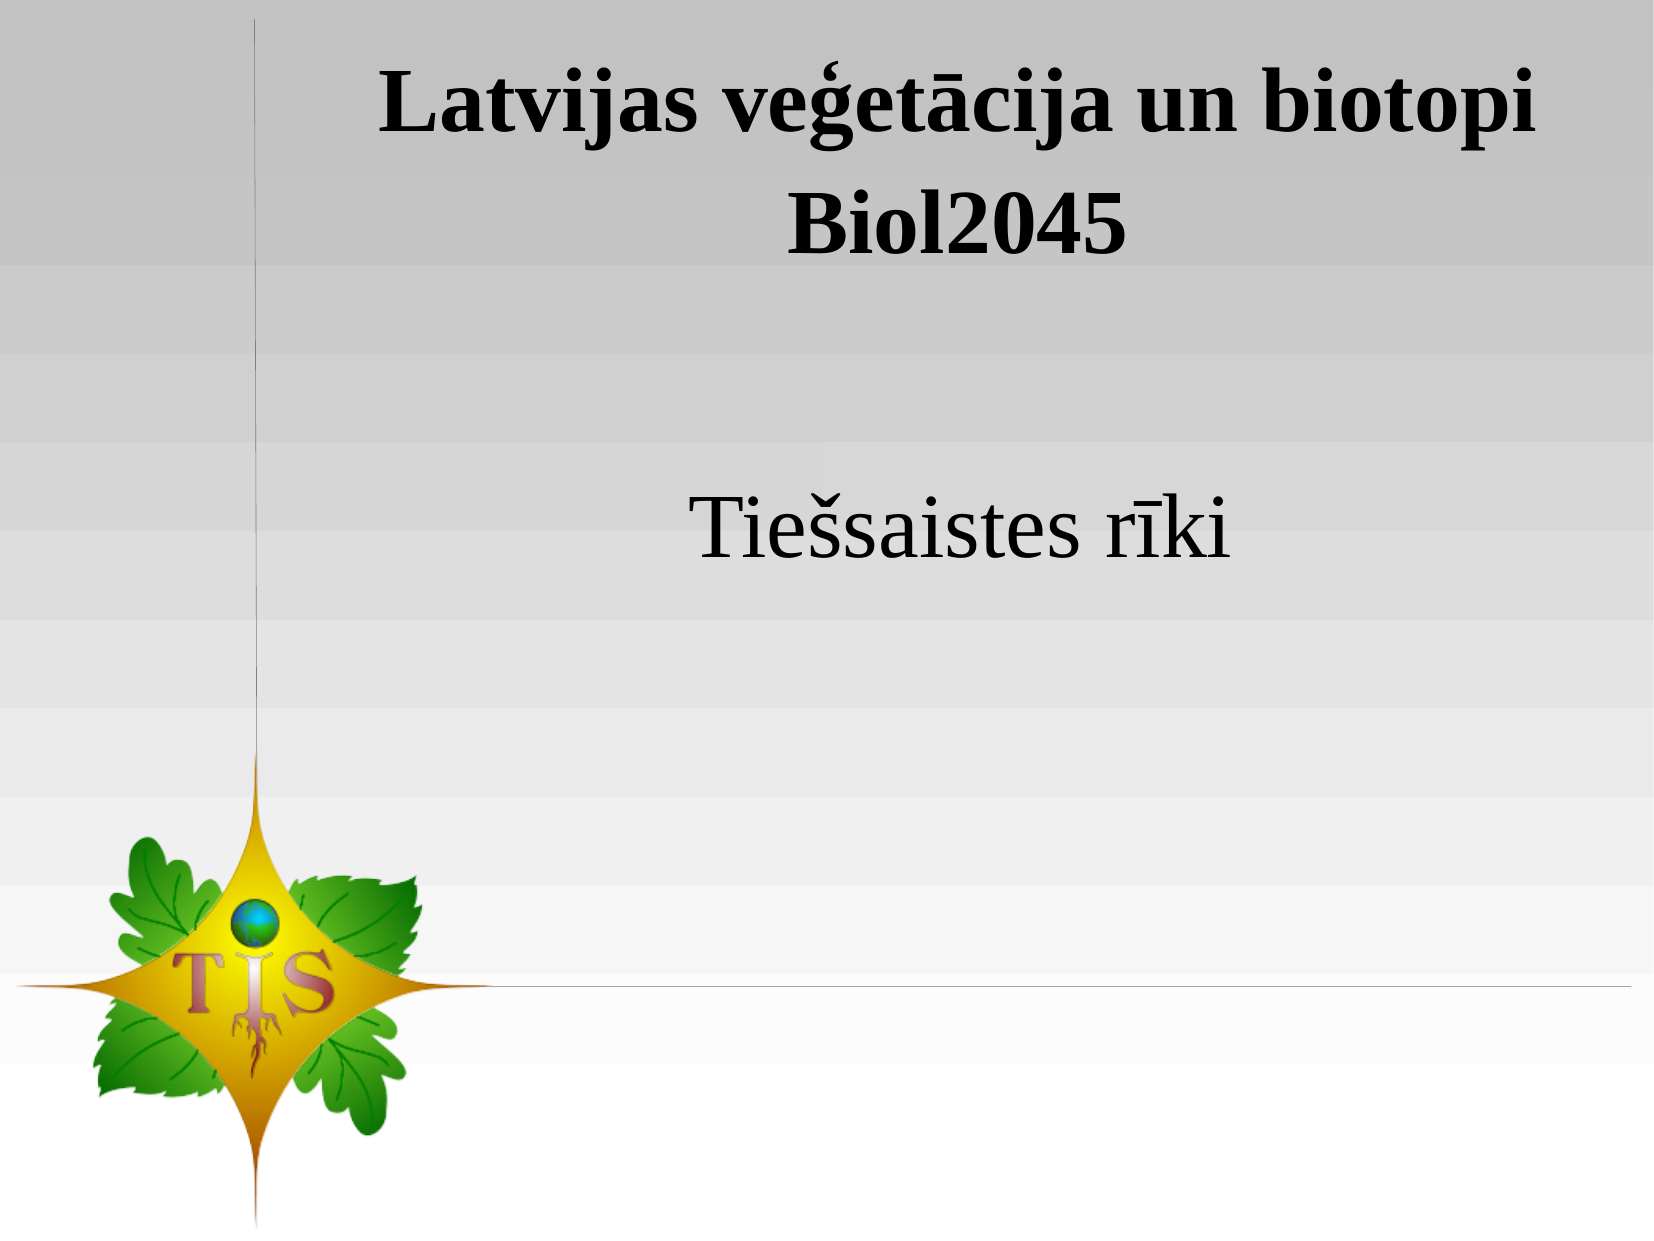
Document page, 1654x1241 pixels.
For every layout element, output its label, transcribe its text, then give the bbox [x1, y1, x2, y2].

picture [0, 0, 1654, 1241]
title Tiešsaistes rīki [327, 413, 1595, 621]
